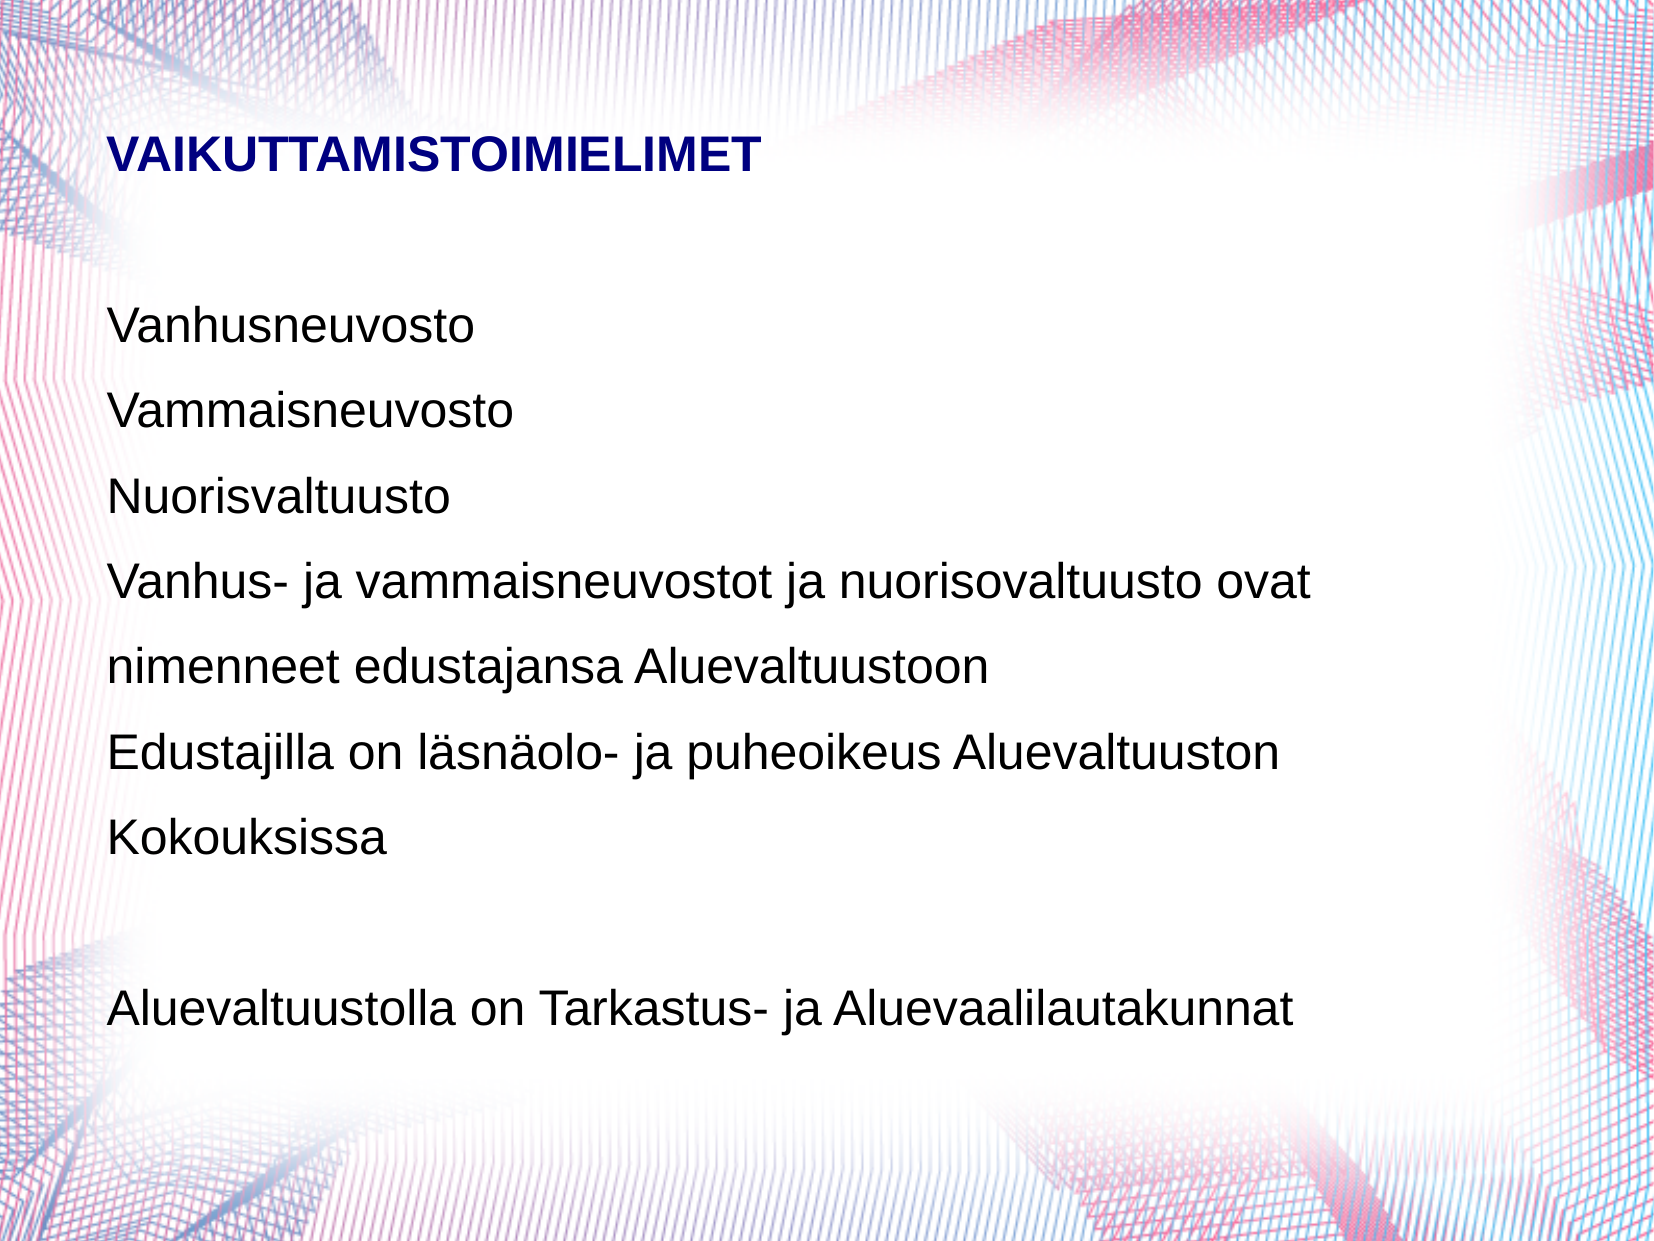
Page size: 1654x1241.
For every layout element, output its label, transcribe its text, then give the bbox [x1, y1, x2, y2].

list VAIKUTTAMISTOIMIELIMET Vanhusneuvosto Vammaisneuvosto Nuorisvaltuusto Vanhus- ja vammaisneuvostot ja nuorisovaltuusto ovat nimenneet edustajansa Aluevaltuustoon Edustajilla on läsnäolo- ja puheoikeus Aluevaltuuston Kokouksissa Aluevaltuustolla on Tarkastus- ja Aluevaalilautakunnat [106, 123, 1595, 1123]
picture [0, 0, 1654, 1241]
